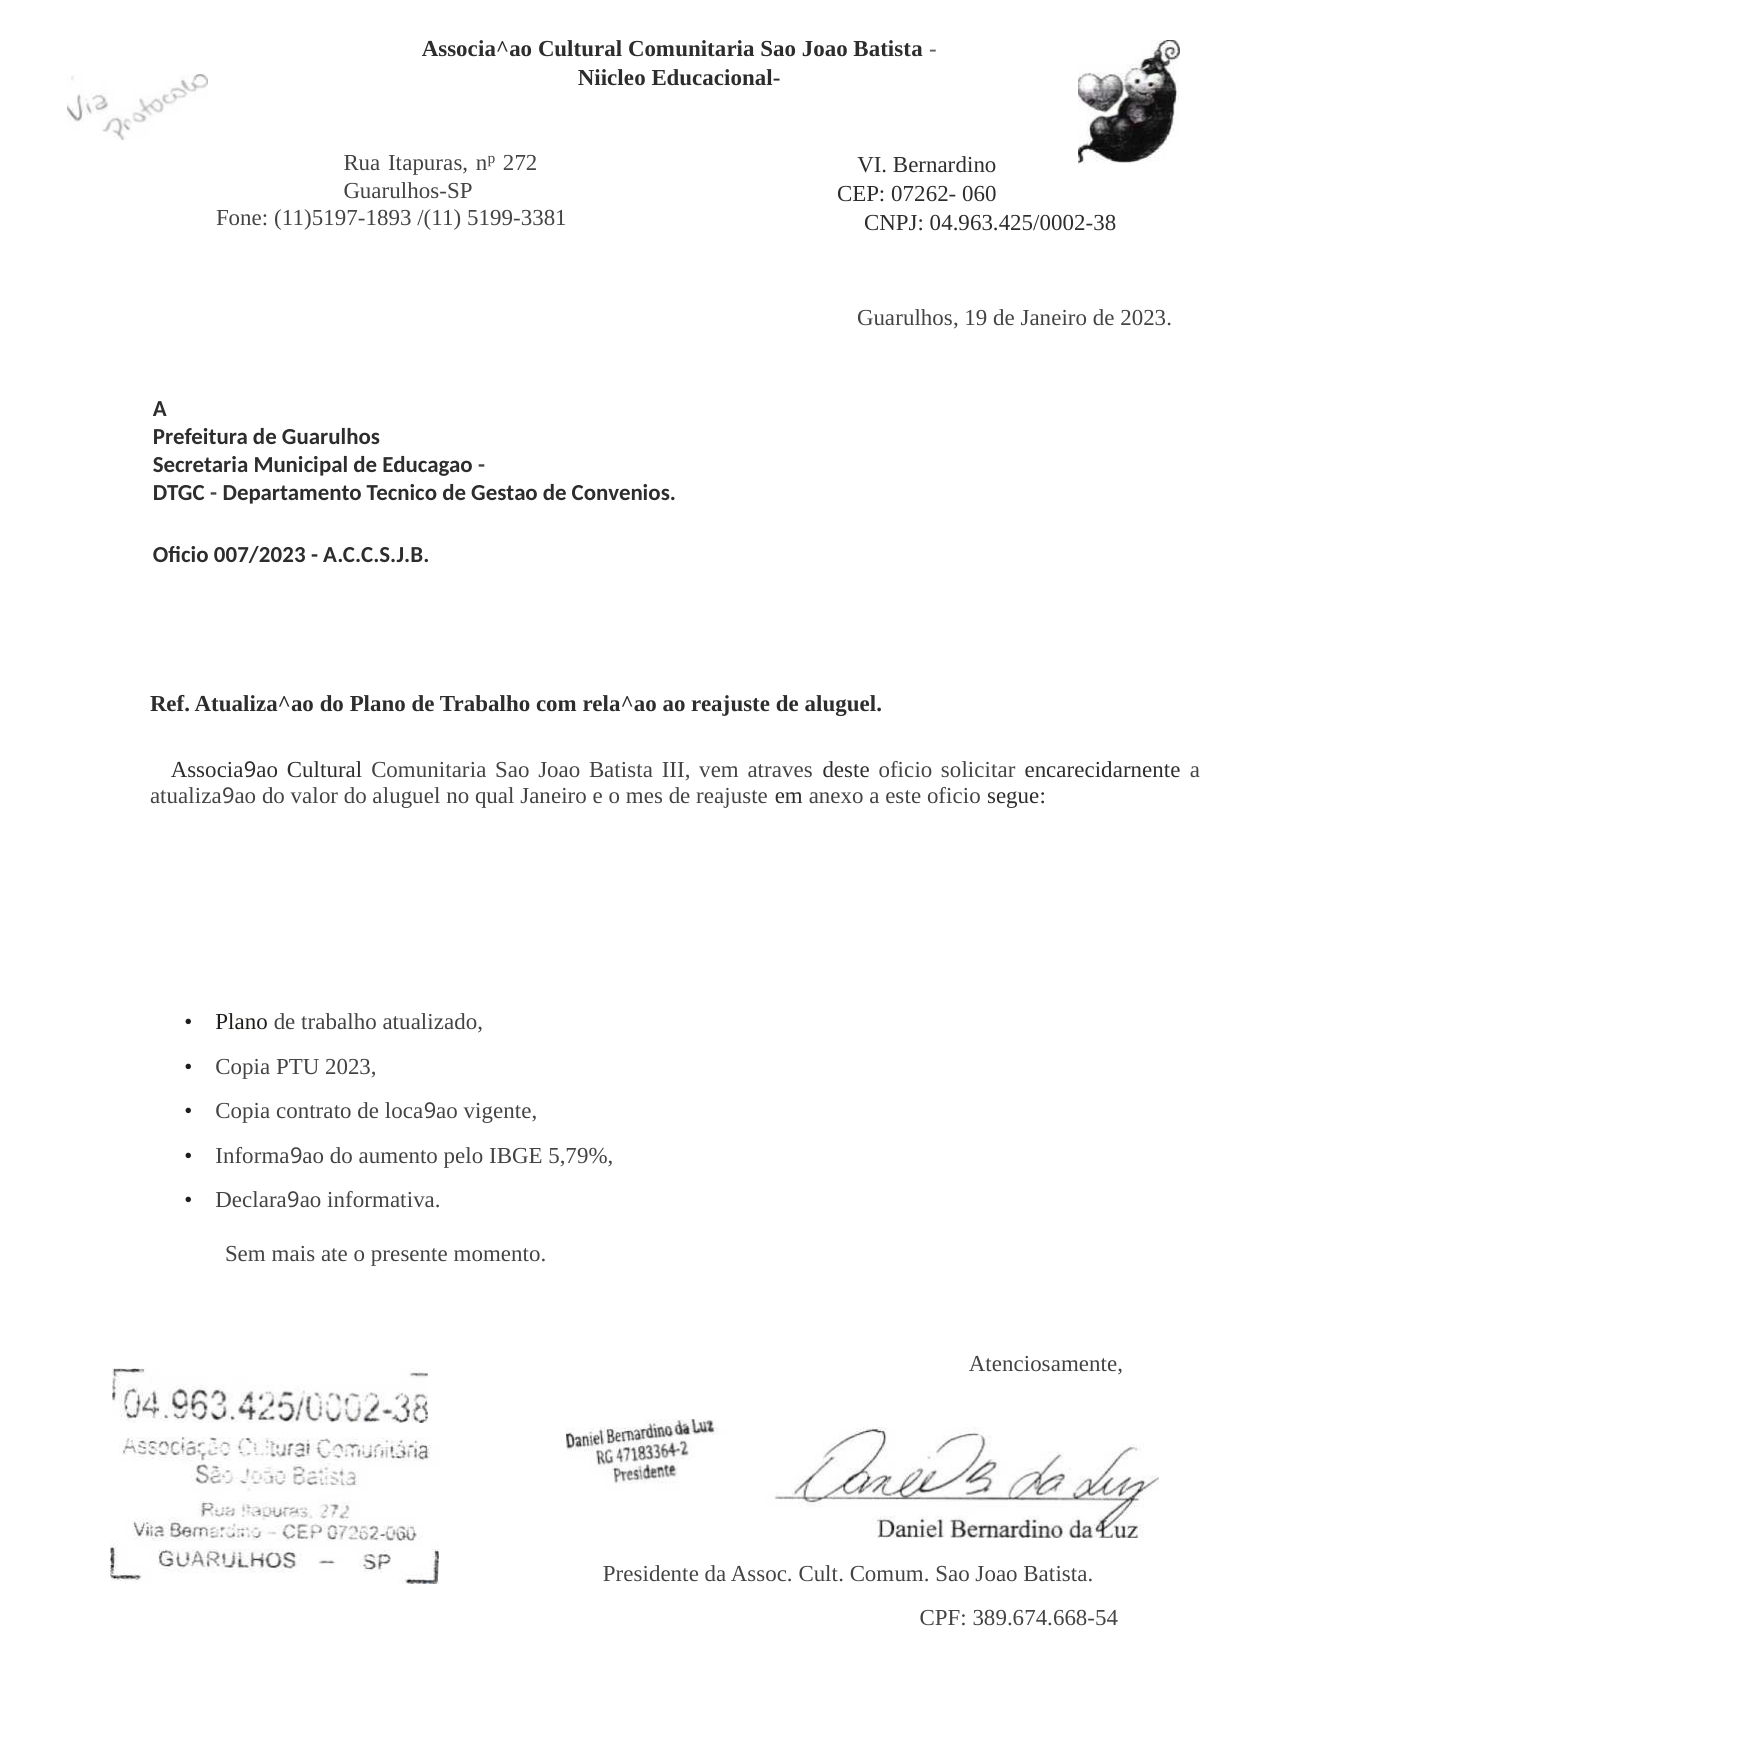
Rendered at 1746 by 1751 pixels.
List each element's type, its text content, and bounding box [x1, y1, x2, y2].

text_box Guarulhos, 19 de Janeiro de 2023. [857, 303, 1202, 330]
text_box Fone: (11)5197-1893 /(11) 5199-3381 [216, 203, 604, 231]
text_box Rua Itapuras, np 272 Guarulhos-SP [344, 146, 551, 198]
picture [566, 1419, 1159, 1538]
picture [67, 75, 208, 140]
text_box Presidente da Assoc. Cult. Comum. Sao Joao Batista. [603, 1558, 1138, 1583]
text_box • Plano de trabalho atualizado, • Copia PTU 2023, • Copia contrato de loca9ao vigente, • Informa9ao do aumento pelo IBGE 5,79%, • Declara9ao informativa. Sem mais ate o presente momento. [184, 990, 651, 1286]
text_box CPF: 389.674.668-54 [919, 1602, 1139, 1626]
text_box Associa^ao Cultural Comunitaria Sao Joao Batista - Niicleo Educacional- [408, 32, 951, 86]
text_box A Prefeitura de Guarulhos Secretaria Municipal de Educagao - DTGC - Departamento Tecnico de Gestao de Convenios. Oficio 007/2023 - A.C.C.S.J.B. [153, 393, 686, 588]
picture [110, 1437, 439, 1585]
text_box Atenciosamente, [969, 1348, 1140, 1376]
picture [1078, 40, 1180, 164]
text_box VI. Bernardino CEP: 07262- 060 CNPJ: 04.963.425/0002-38 [837, 149, 1142, 230]
picture [112, 1369, 428, 1423]
text_box Ref. Atualiza^ao do Plano de Trabalho com rela^ao ao reajuste de aluguel. Associa9ao Cultural Comunitaria Sao Joao Batista III, vem atraves deste oficio solicitar encarecidarnente a atualiza9ao do valor do aluguel no qual Janeiro e o mes de reajuste em anexo a este oficio segue: [150, 689, 1200, 859]
